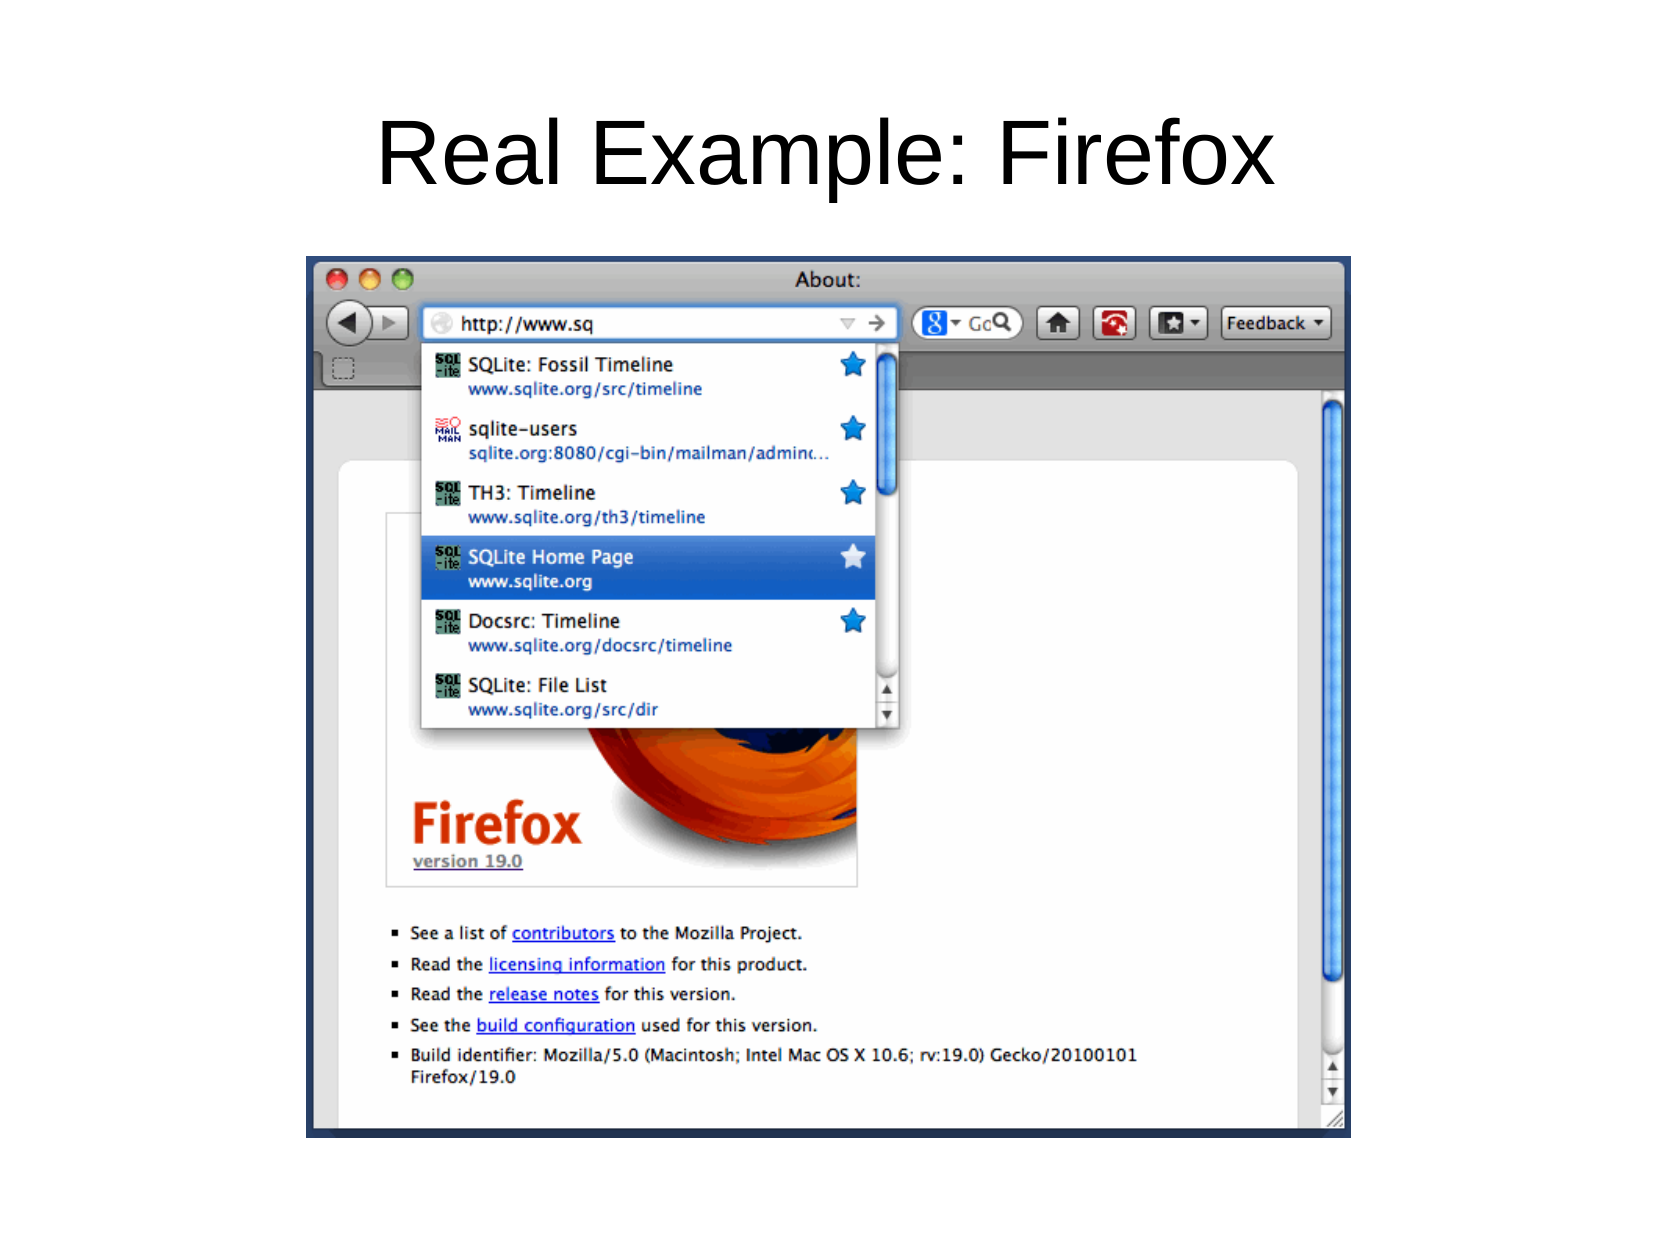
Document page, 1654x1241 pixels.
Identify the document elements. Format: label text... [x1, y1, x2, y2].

picture [306, 256, 1351, 1138]
title Real Example: Firefox [82, 49, 1571, 257]
